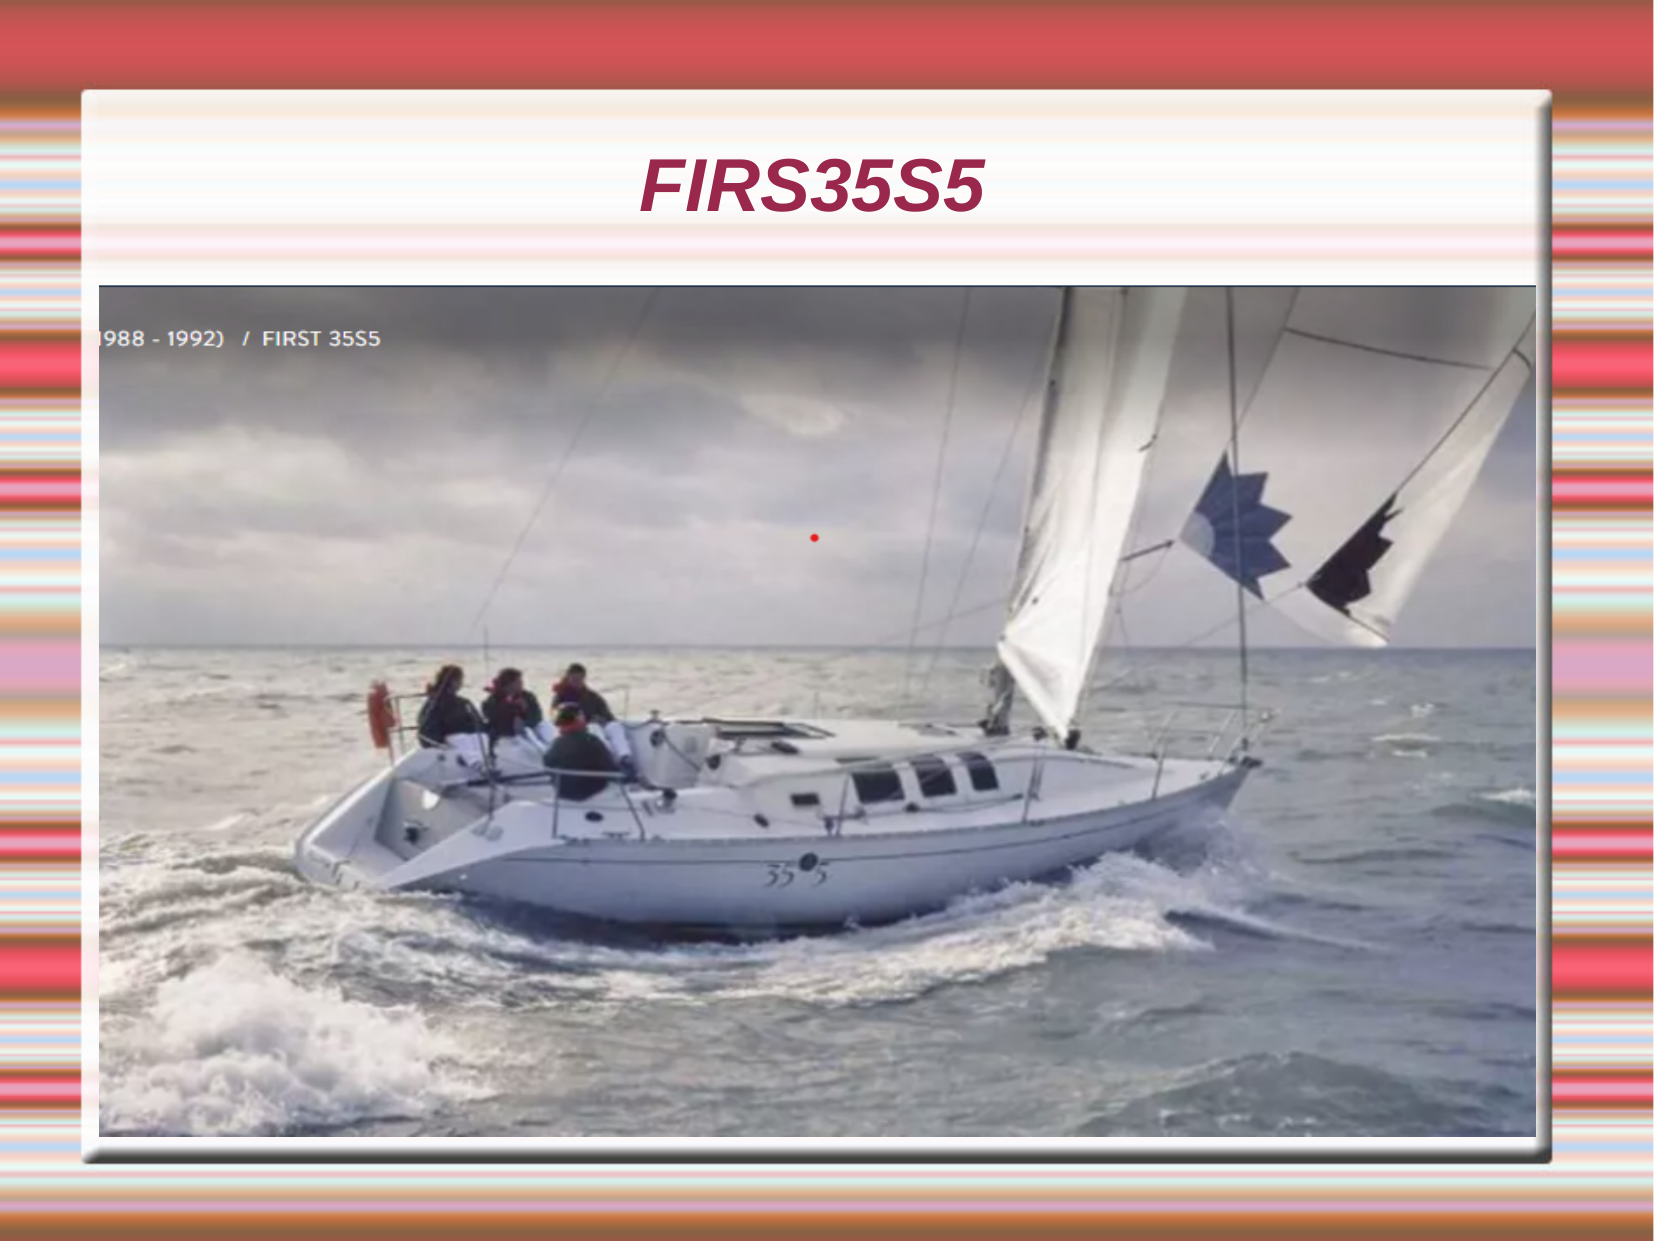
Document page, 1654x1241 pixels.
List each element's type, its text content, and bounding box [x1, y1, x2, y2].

title FIRS35S5 [90, 135, 1536, 227]
picture [0, 0, 1654, 1241]
